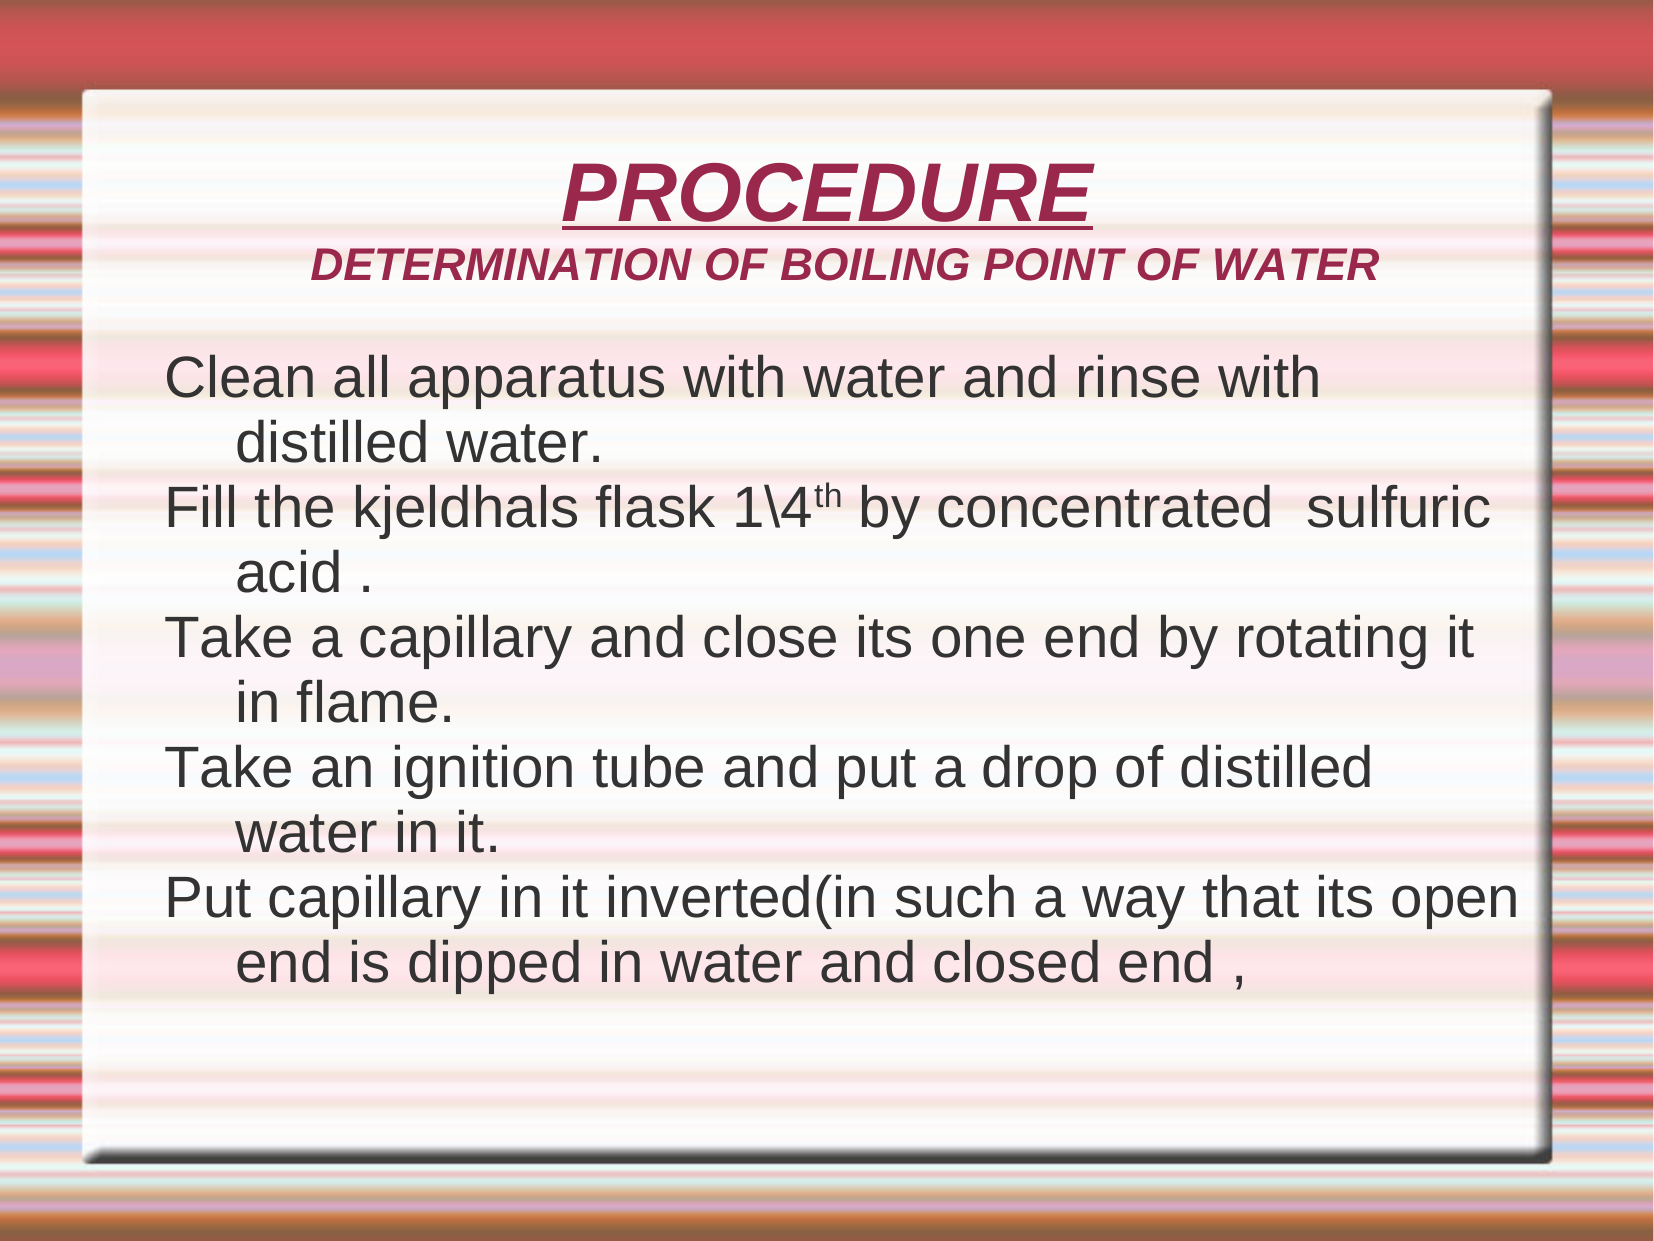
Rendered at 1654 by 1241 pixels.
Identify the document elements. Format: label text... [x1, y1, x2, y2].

picture [0, 0, 1654, 1241]
list Clean all apparatus with water and rinse with distilled water. Fill the kjeldhals flask 1\4th by concentrated sulfuric acid . Take a capillary and close its one end by rotating it in flame. Take an ignition tube and put a drop of distilled water in it. Put capillary in it inverted(in such a way that its open end is dipped in water and closed end , [152, 344, 1534, 1127]
title PROCEDURE DETERMINATION OF BOILING POINT OF WATER [121, 114, 1534, 322]
